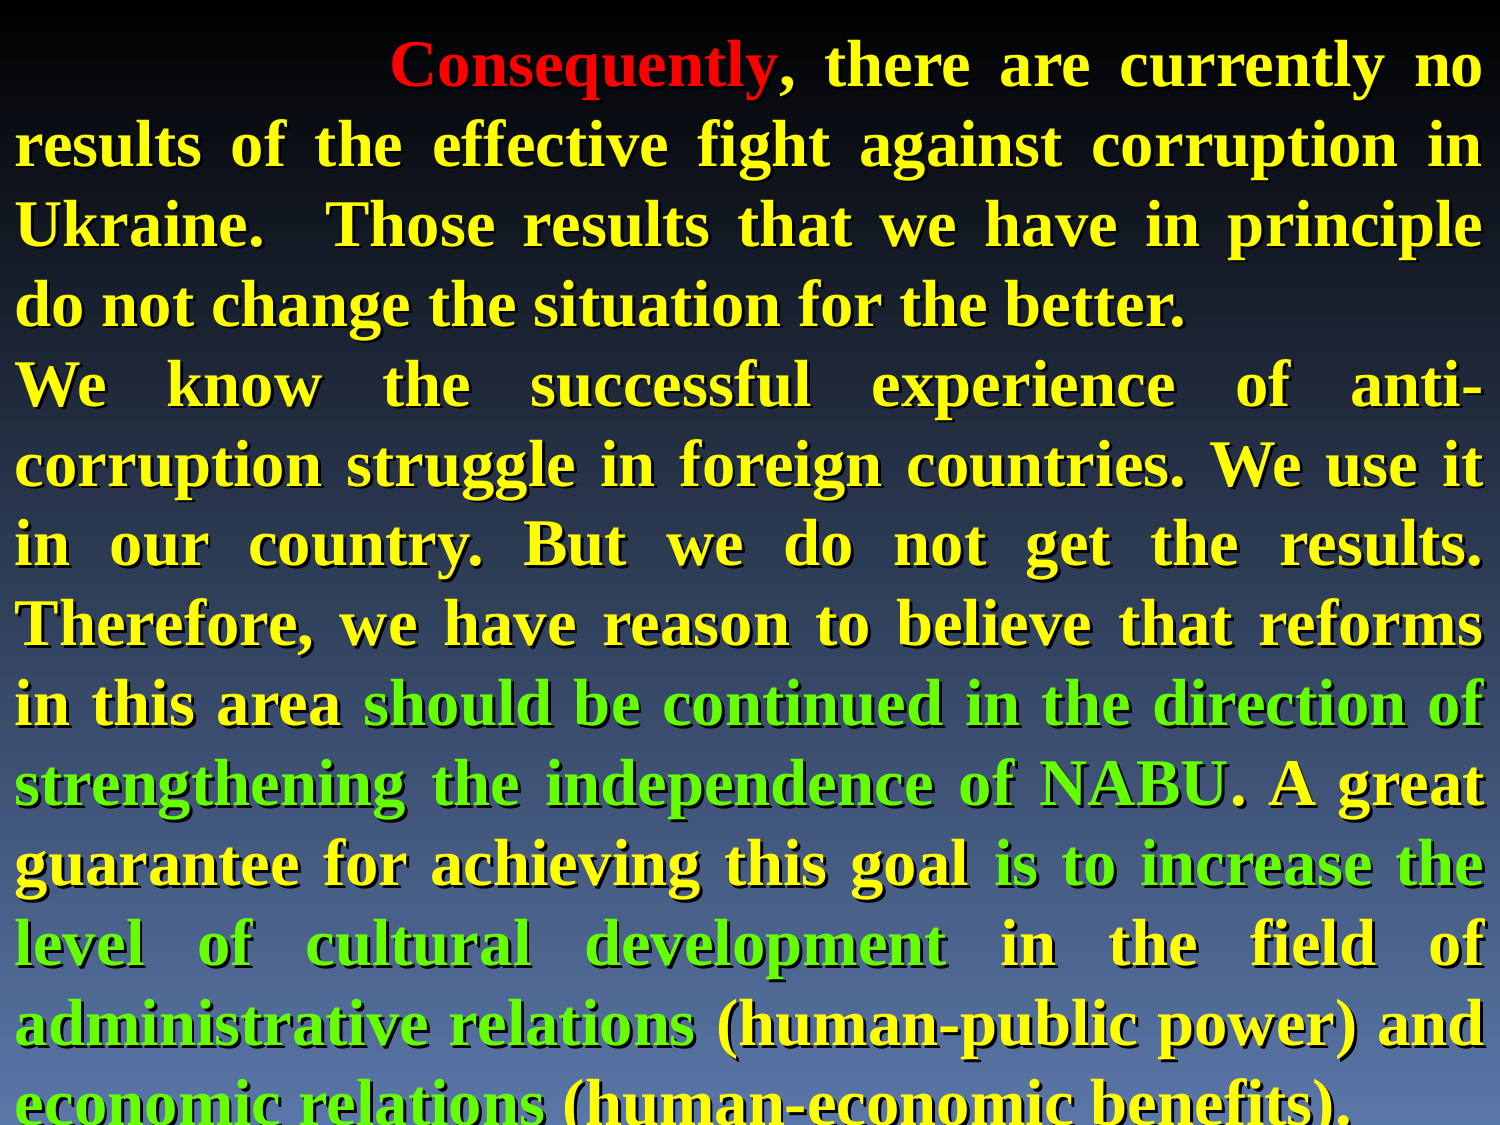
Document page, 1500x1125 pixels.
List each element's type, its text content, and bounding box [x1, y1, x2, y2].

text_box Consequently, there are currently no results of the effective fight against corruption in Ukraine. Those results that we have in principle do not change the situation for the better. We know the successful experience of anti-corruption struggle in foreign countries. We use it in our country. But we do not get the results. Therefore, we have reason to believe that reforms in this area should be continued in the direction of strengthening the independence of NABU. A great guarantee for achieving this goal is to increase the level of cultural development in the field of administrative relations (human-public power) and economic relations (human-economic benefits). [0, 11, 1500, 1125]
